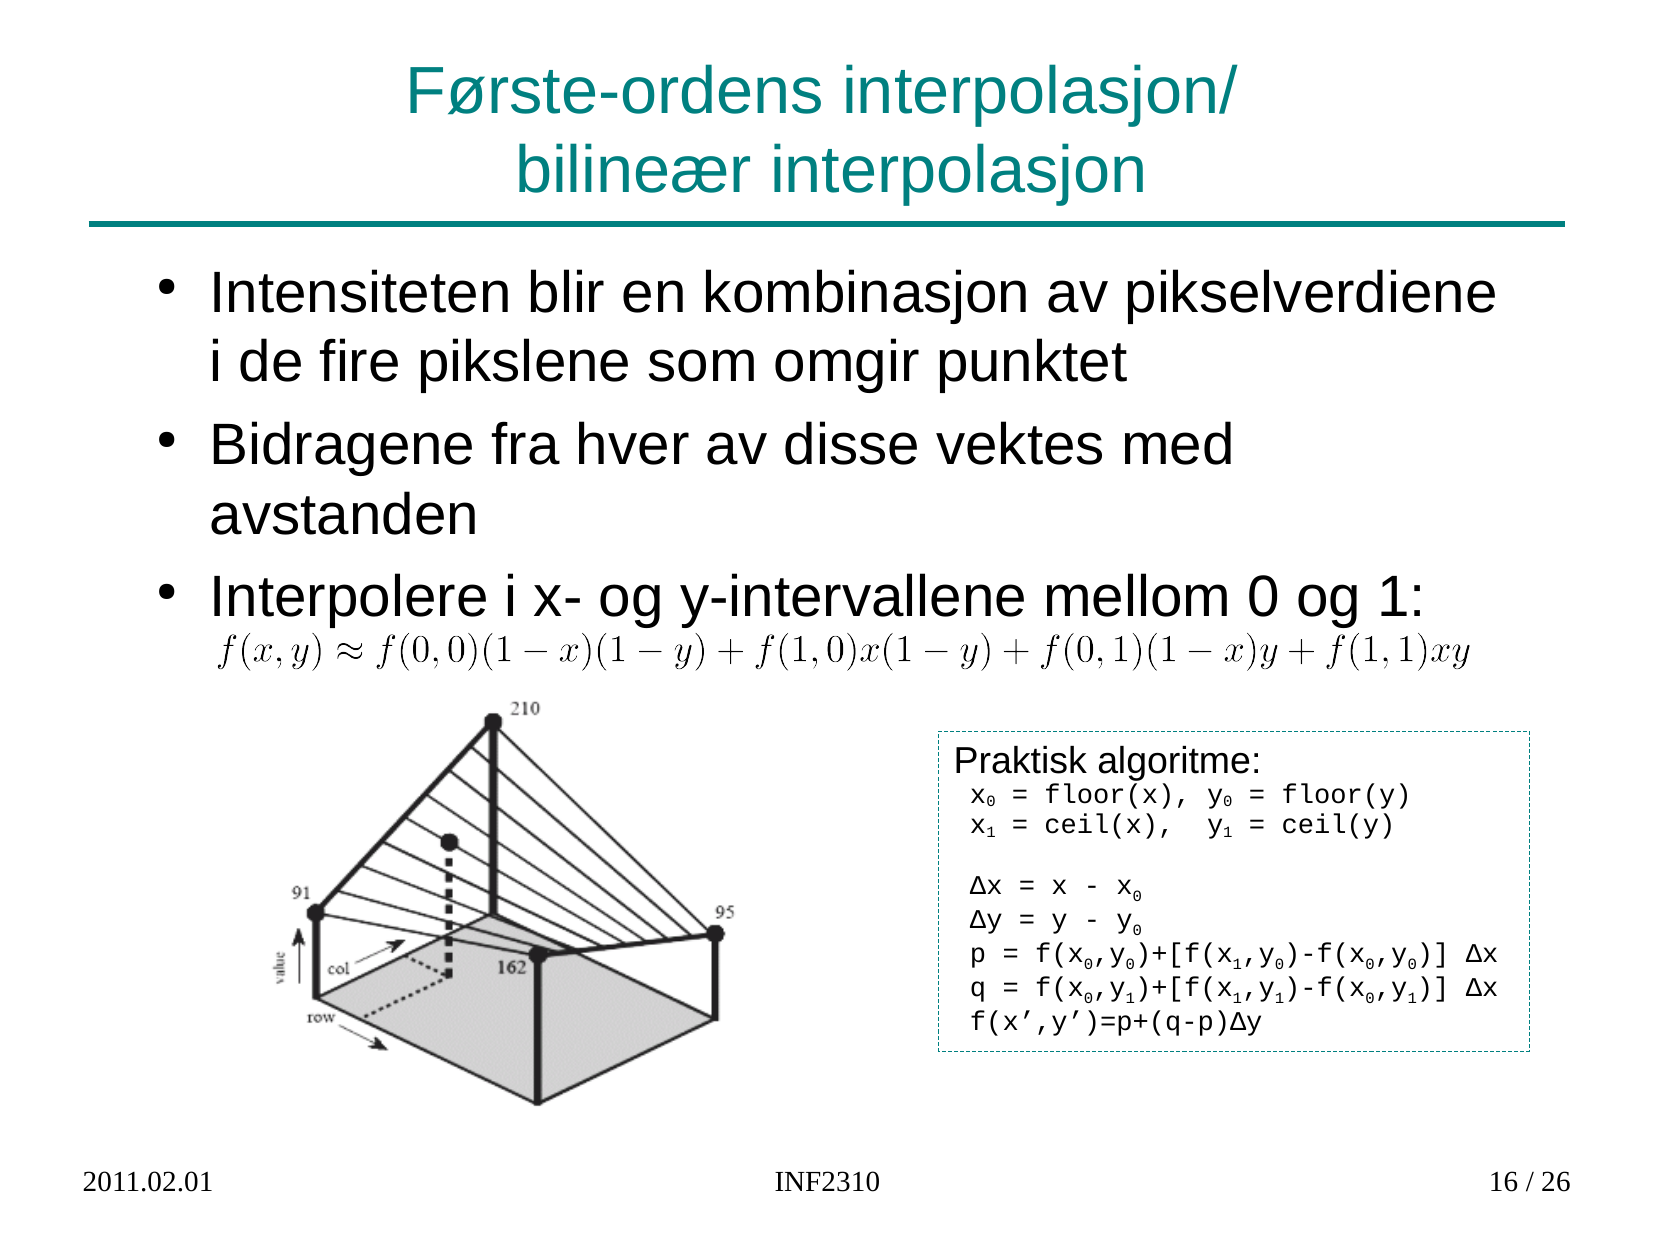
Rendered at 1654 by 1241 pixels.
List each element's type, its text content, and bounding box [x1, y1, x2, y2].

text_box Praktisk algoritme: x0 = floor(x), y0 = floor(y) x1 = ceil(x), y1 = ceil(y) Δx = x - x0 Δy = y - y0 p = f(x0,y0)+[f(x1,y0)-f(x0,y0)] Δx q = f(x0,y1)+[f(x1,y1)-f(x0,y1)] Δx f(x’,y’)=p+(q-p)Δy [938, 731, 1530, 1052]
picture [209, 628, 1477, 674]
picture [265, 699, 739, 1111]
title Første-ordens interpolasjon/ bilineær interpolasjon [128, 29, 1535, 223]
list Intensiteten blir en kombinasjon av pikselverdiene i de fire pikslene som omgir punktet Bidragene fra hver av disse vektes med avstanden Interpolere i x- og y-intervallene mellom 0 og 1: [123, 245, 1530, 637]
